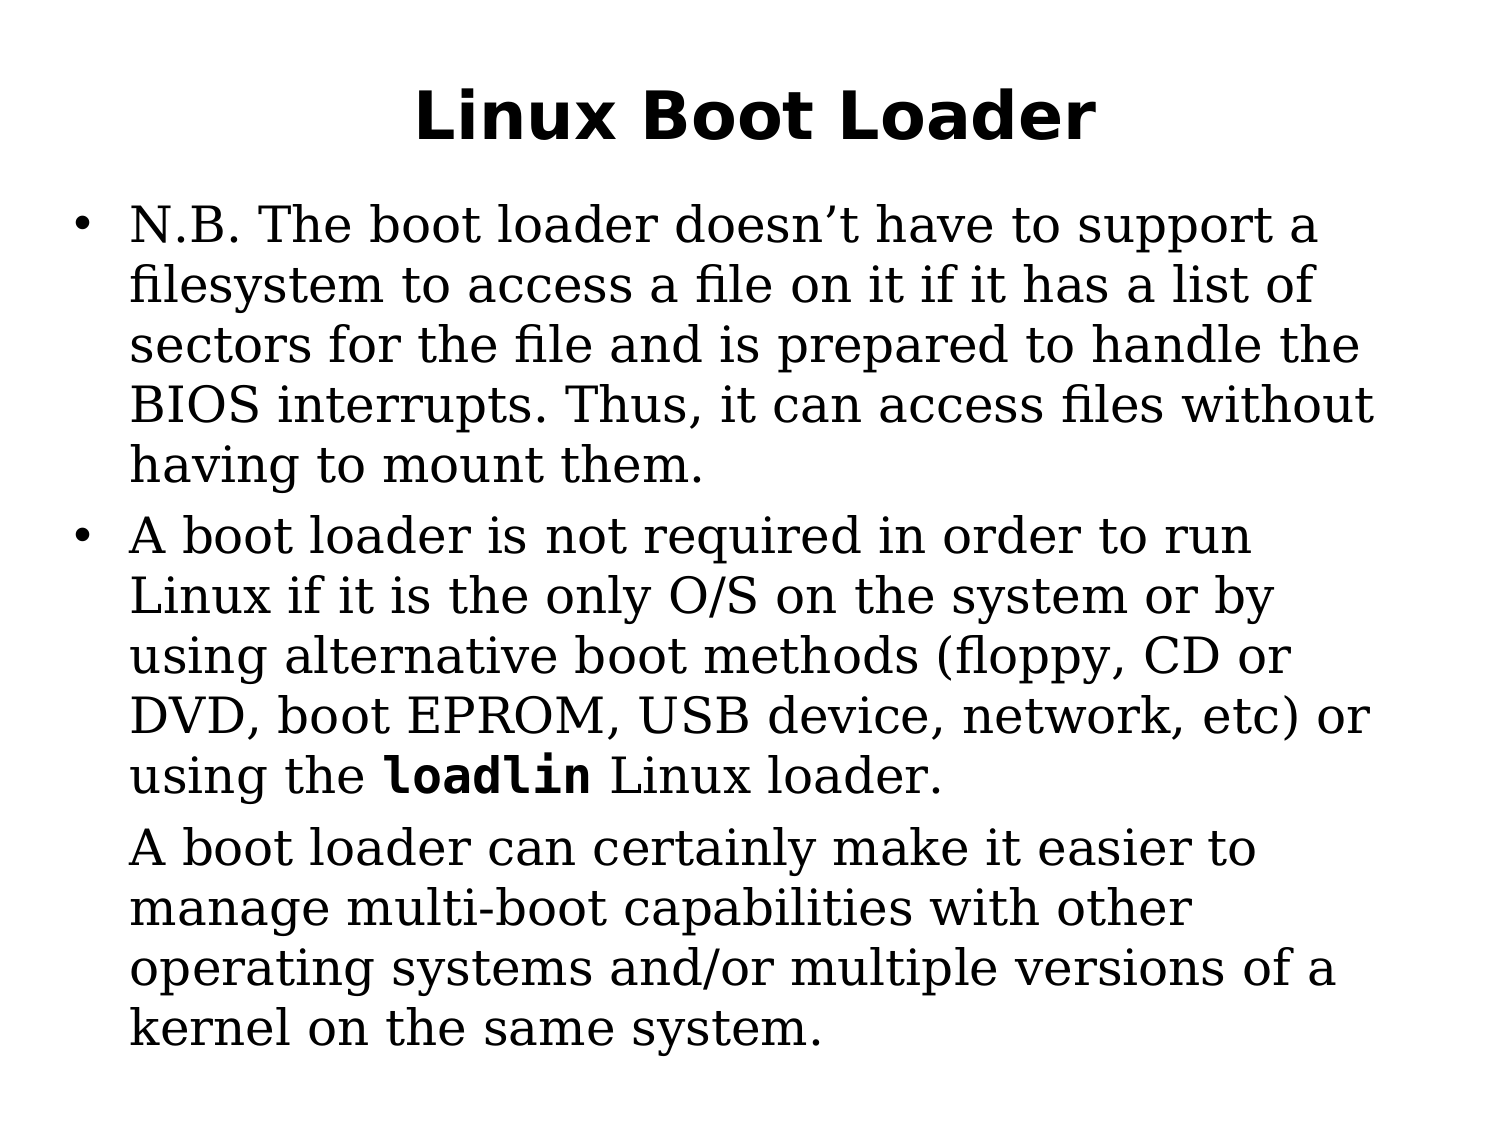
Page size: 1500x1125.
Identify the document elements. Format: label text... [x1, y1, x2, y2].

title Linux Boot Loader [118, 59, 1394, 166]
list N.B. The boot loader doesn’t have to support a filesystem to access a file on it if it has a list of sectors for the file and is prepared to handle the BIOS interrupts. Thus, it can access files without having to mount them. A boot loader is not required in order to run Linux if it is the only O/S on the system or by using alternative boot methods (floppy, CD or DVD, boot EPROM, USB device, network, etc) or using the loadlin Linux loader. A boot loader can certainly make it easier to manage multi-boot capabilities with other operating systems and/or multiple versions of a kernel on the same system. [59, 184, 1418, 1064]
